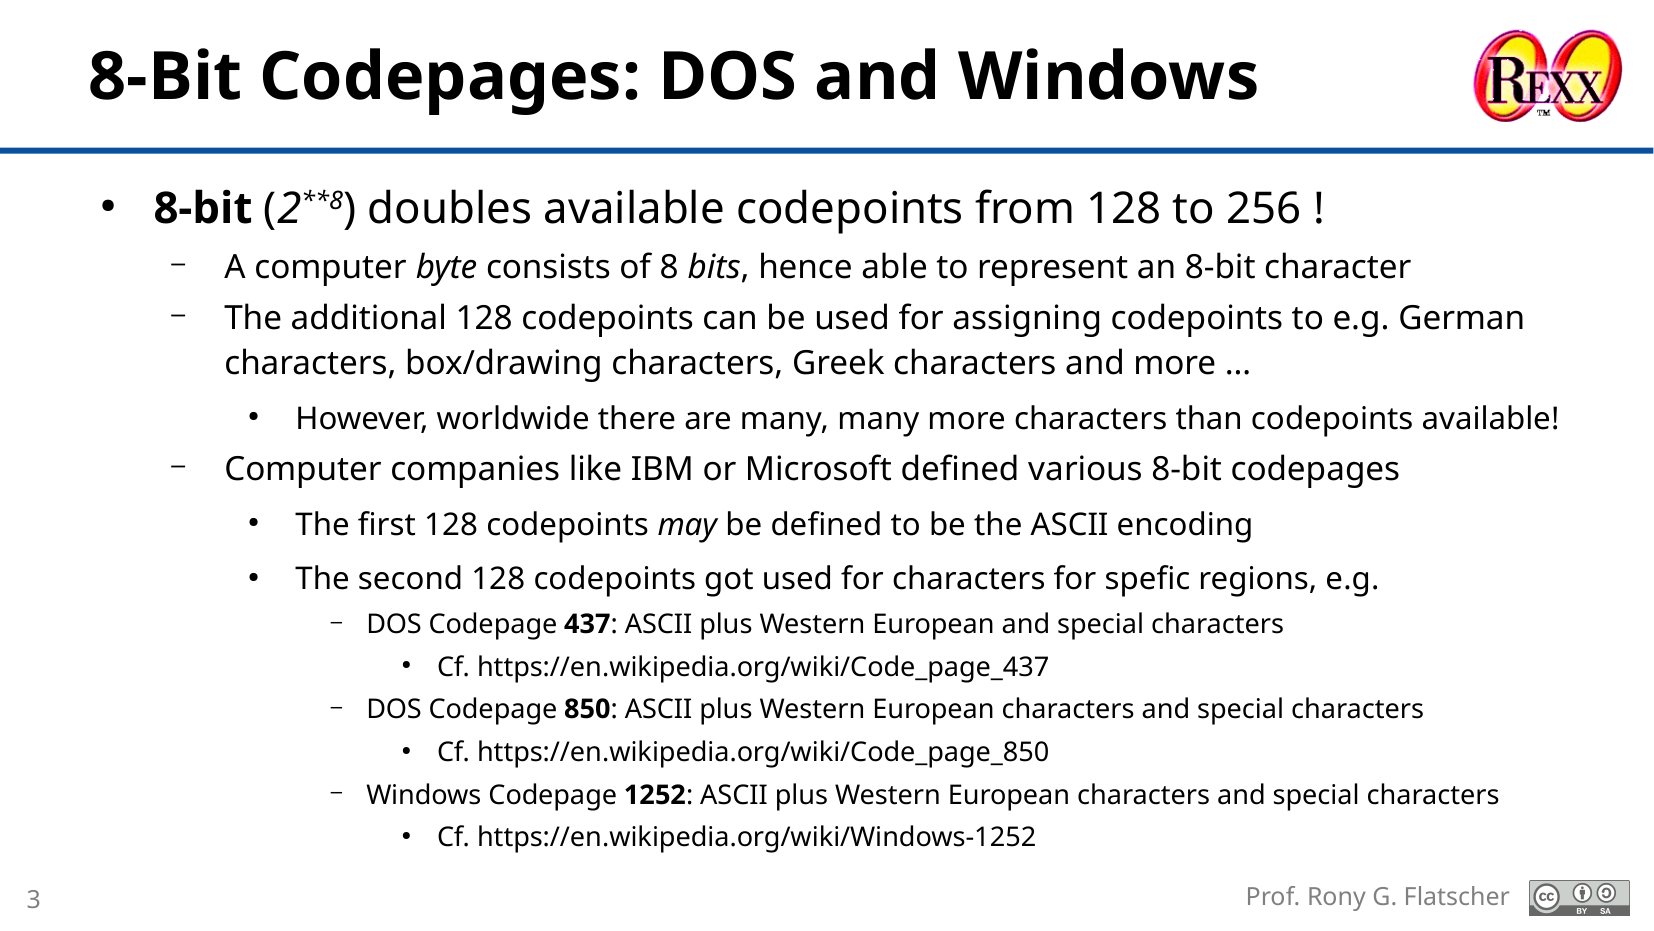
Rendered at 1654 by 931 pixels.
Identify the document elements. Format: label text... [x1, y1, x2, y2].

list 8-bit (2**8) doubles available codepoints from 128 to 256 ! A computer byte consists of 8 bits, hence able to represent an 8-bit character The additional 128 codepoints can be used for assigning codepoints to e.g. German characters, box/drawing characters, Greek characters and more … However, worldwide there are many, many more characters than codepoints available! Computer companies like IBM or Microsoft defined various 8-bit codepages The first 128 codepoints may be defined to be the ASCII encoding The second 128 codepoints got used for characters for spefic regions, e.g. DOS Codepage 437: ASCII plus Western European and special characters Cf. https://en.wikipedia.org/wiki/Code_page_437 DOS Codepage 850: ASCII plus Western European characters and special characters Cf. https://en.wikipedia.org/wiki/Code_page_850 Windows Codepage 1252: ASCII plus Western European characters and special characters Cf. https://en.wikipedia.org/wiki/Windows-1252 [82, 177, 1573, 857]
title 8-Bit Codepages: DOS and Windows [29, 0, 1654, 148]
